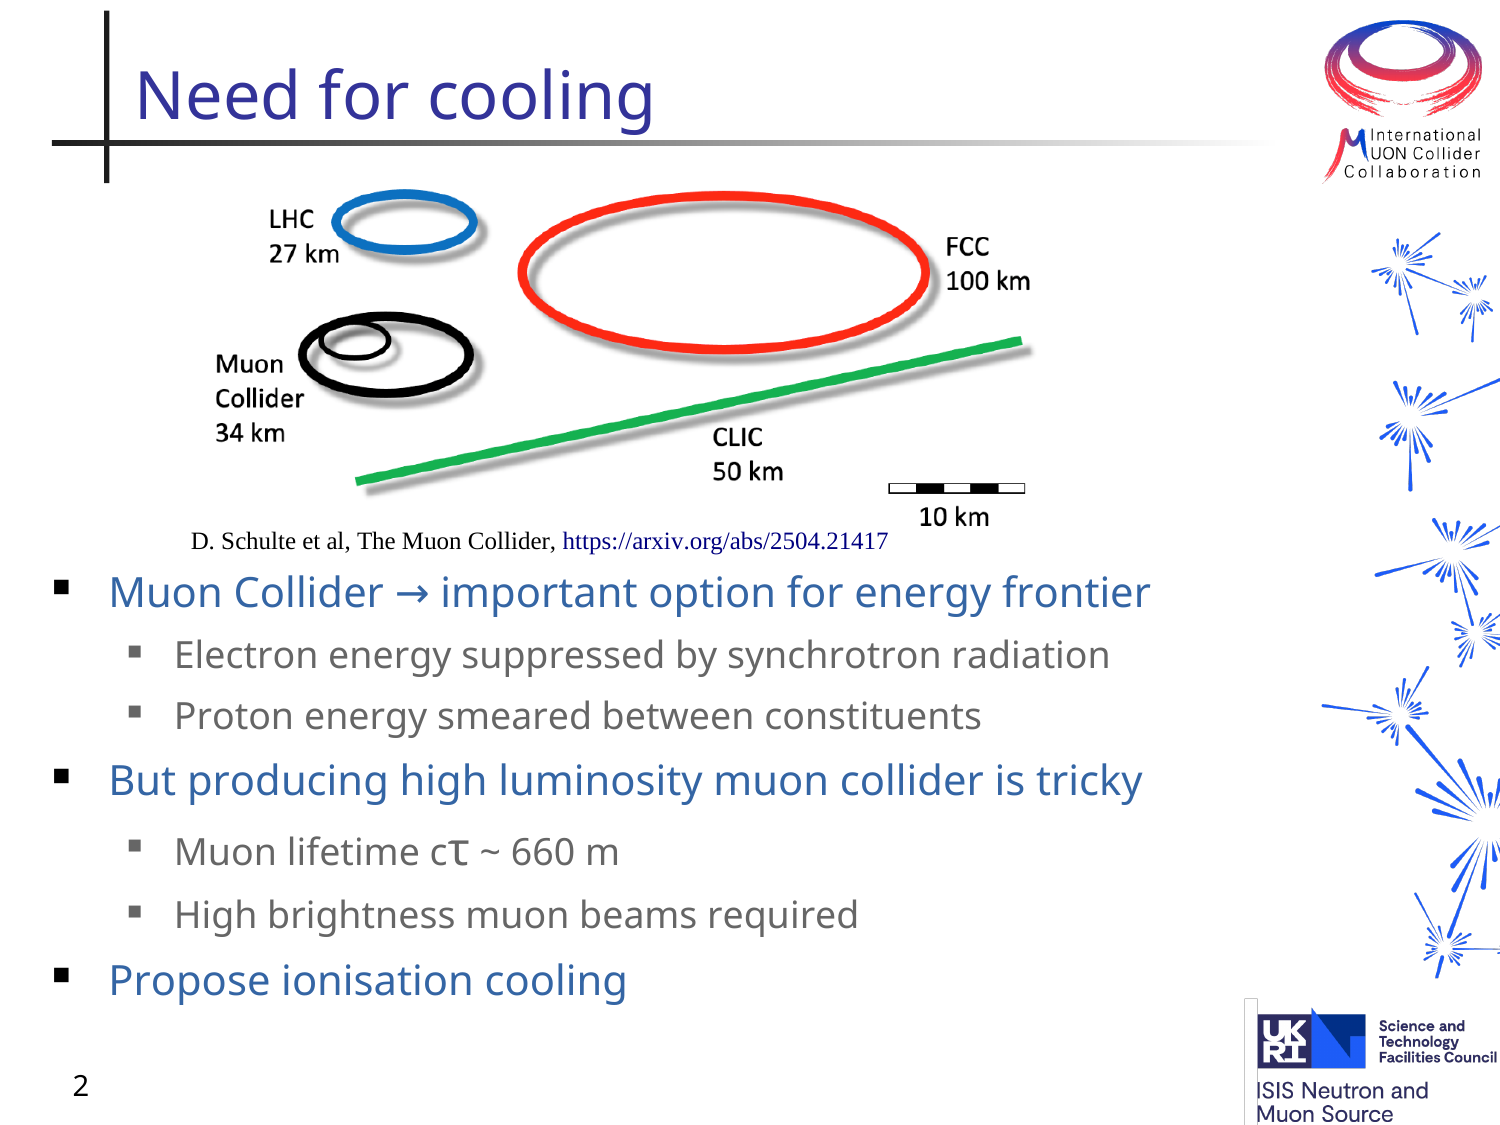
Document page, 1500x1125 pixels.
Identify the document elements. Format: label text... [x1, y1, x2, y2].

text_box D. Schulte et al, The Muon Collider, https://arxiv.org/abs/2504.21417 [175, 519, 1411, 563]
picture [1441, 20, 1482, 184]
picture [0, 152, 1500, 1125]
list Muon Collider → important option for energy frontier Electron energy suppressed by synchrotron radiation Proton energy smeared between constituents But producing high luminosity muon collider is tricky Muon lifetime cτ ~ 660 m High brightness muon beams required Propose ionisation cooling [52, 562, 1463, 960]
title Need for cooling [134, 0, 1441, 188]
